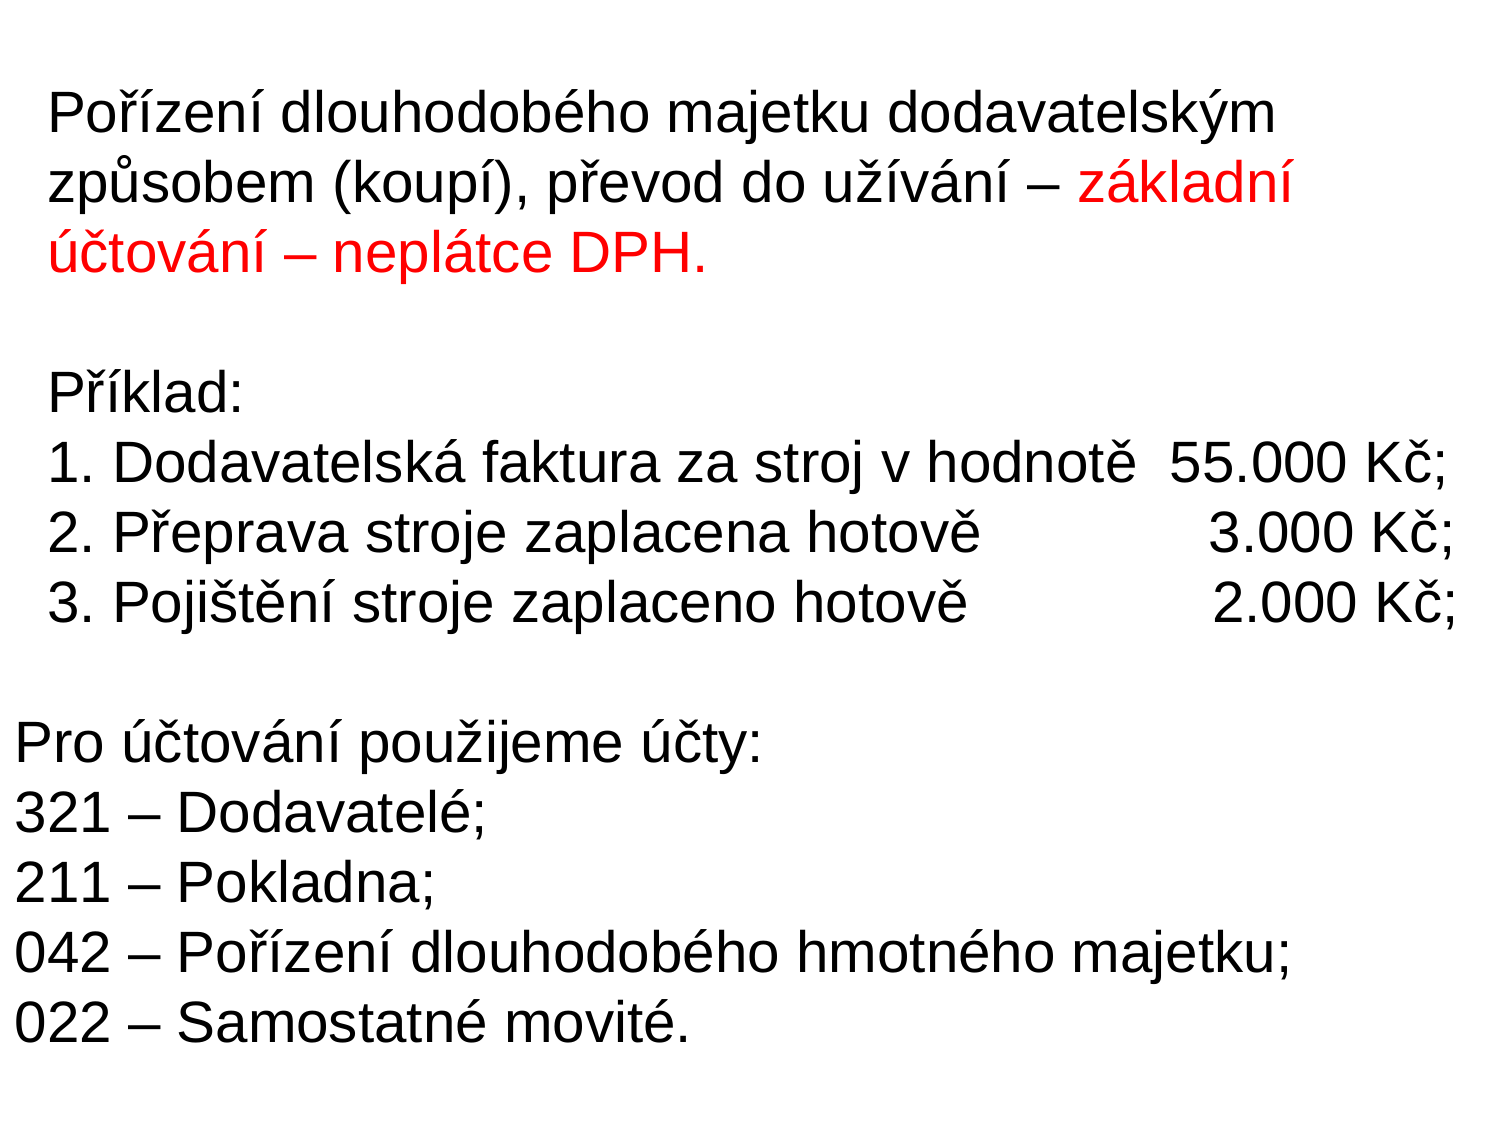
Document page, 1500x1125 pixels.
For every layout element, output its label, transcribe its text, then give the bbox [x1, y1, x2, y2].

text_box Pořízení dlouhodobého majetku dodavatelským způsobem (koupí), převod do užívání – základní účtování – neplátce DPH. Příklad: 1. Dodavatelská faktura za stroj v hodnotě 55.000 Kč; 2. Přeprava stroje zaplacena hotově 3.000 Kč; 3. Pojištění stroje zaplaceno hotově 2.000 Kč; Pro účtování použijeme účty: 321 – Dodavatelé; 211 – Pokladna; 042 – Pořízení dlouhodobého hmotného majetku; 022 – Samostatné movité. [0, 66, 1500, 1125]
